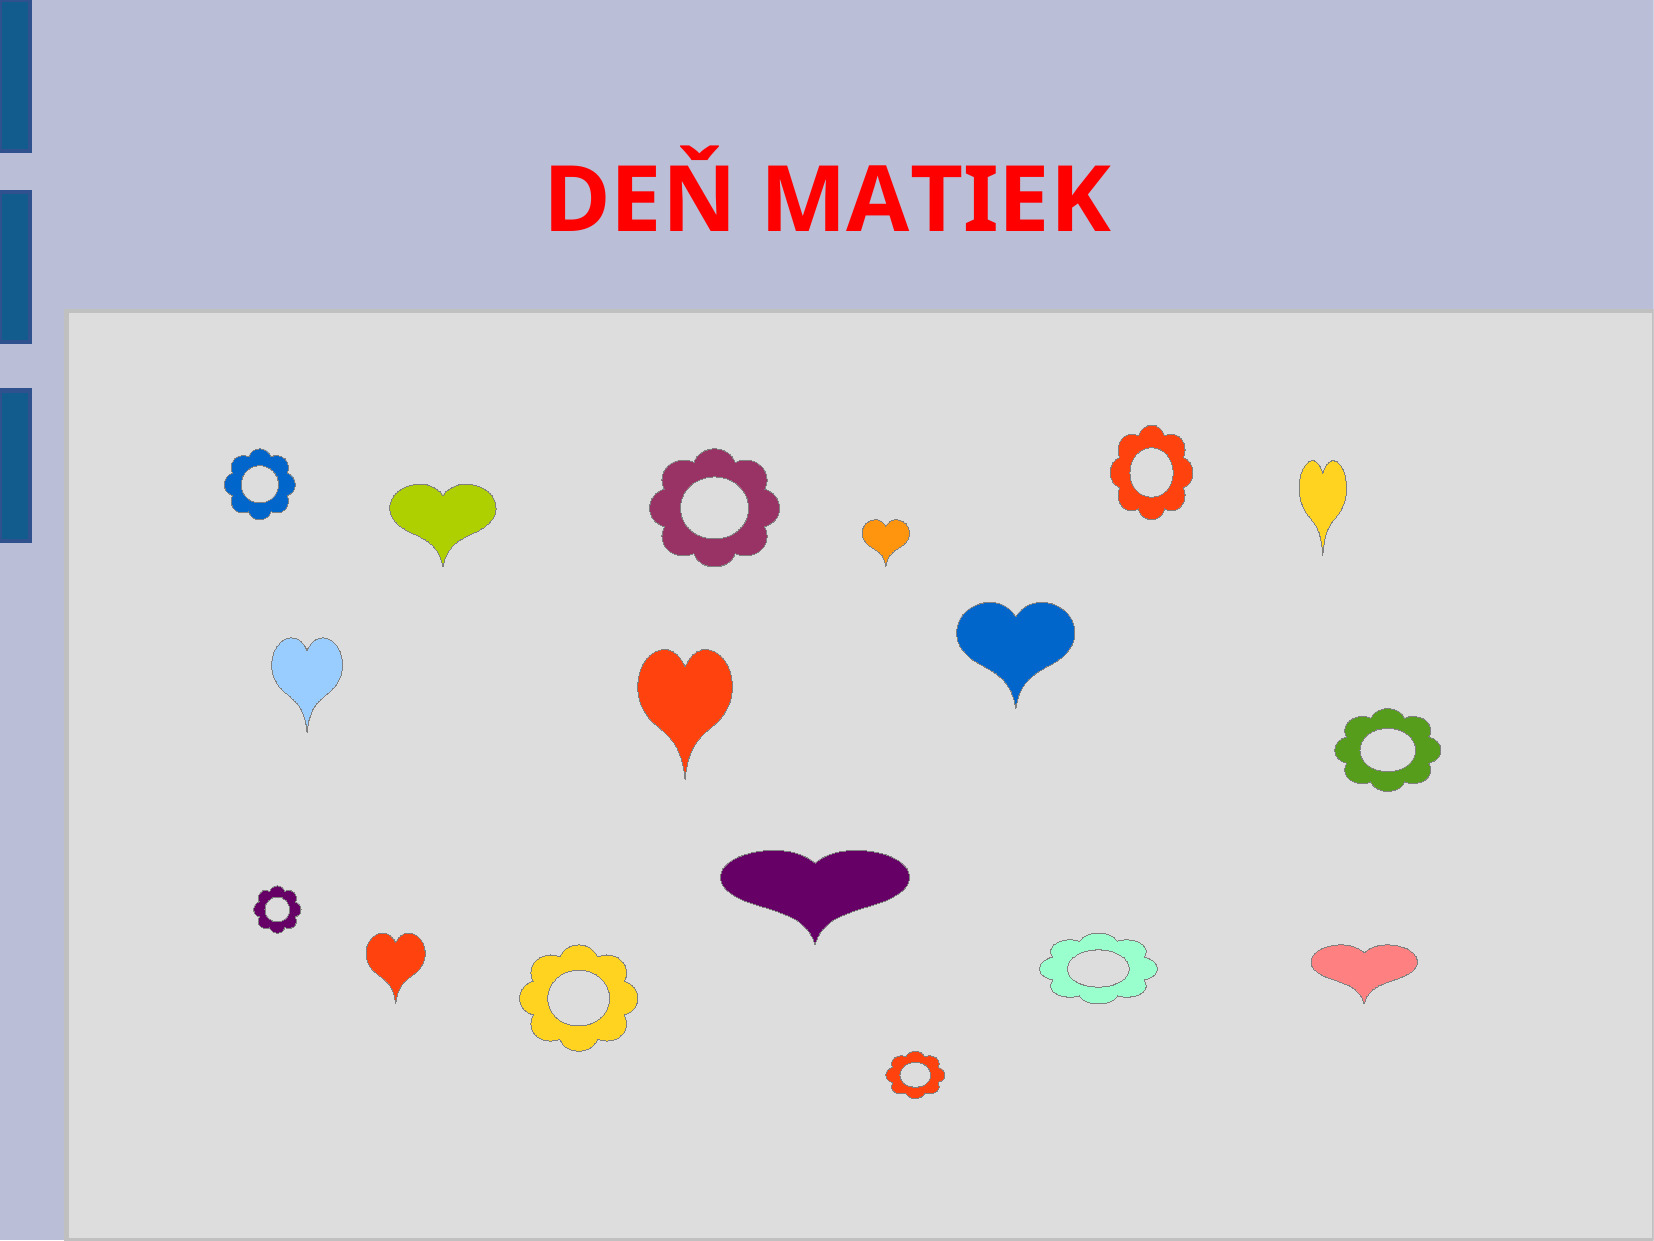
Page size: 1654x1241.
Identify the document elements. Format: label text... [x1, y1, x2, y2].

text_box [720, 850, 910, 945]
text_box [649, 448, 780, 567]
text_box [885, 1051, 945, 1099]
text_box [253, 885, 302, 934]
title DEŇ MATIEK [121, 91, 1534, 299]
text_box [389, 484, 497, 567]
text_box [1311, 944, 1418, 1004]
text_box [637, 649, 733, 780]
text_box [862, 519, 910, 567]
text_box [224, 448, 296, 520]
text_box [1334, 708, 1441, 792]
text_box [519, 944, 638, 1052]
text_box [956, 602, 1075, 709]
text_box [1110, 425, 1193, 520]
text_box [1299, 460, 1347, 556]
text_box [1039, 933, 1158, 1004]
text_box [271, 637, 343, 733]
text_box [366, 933, 426, 1004]
